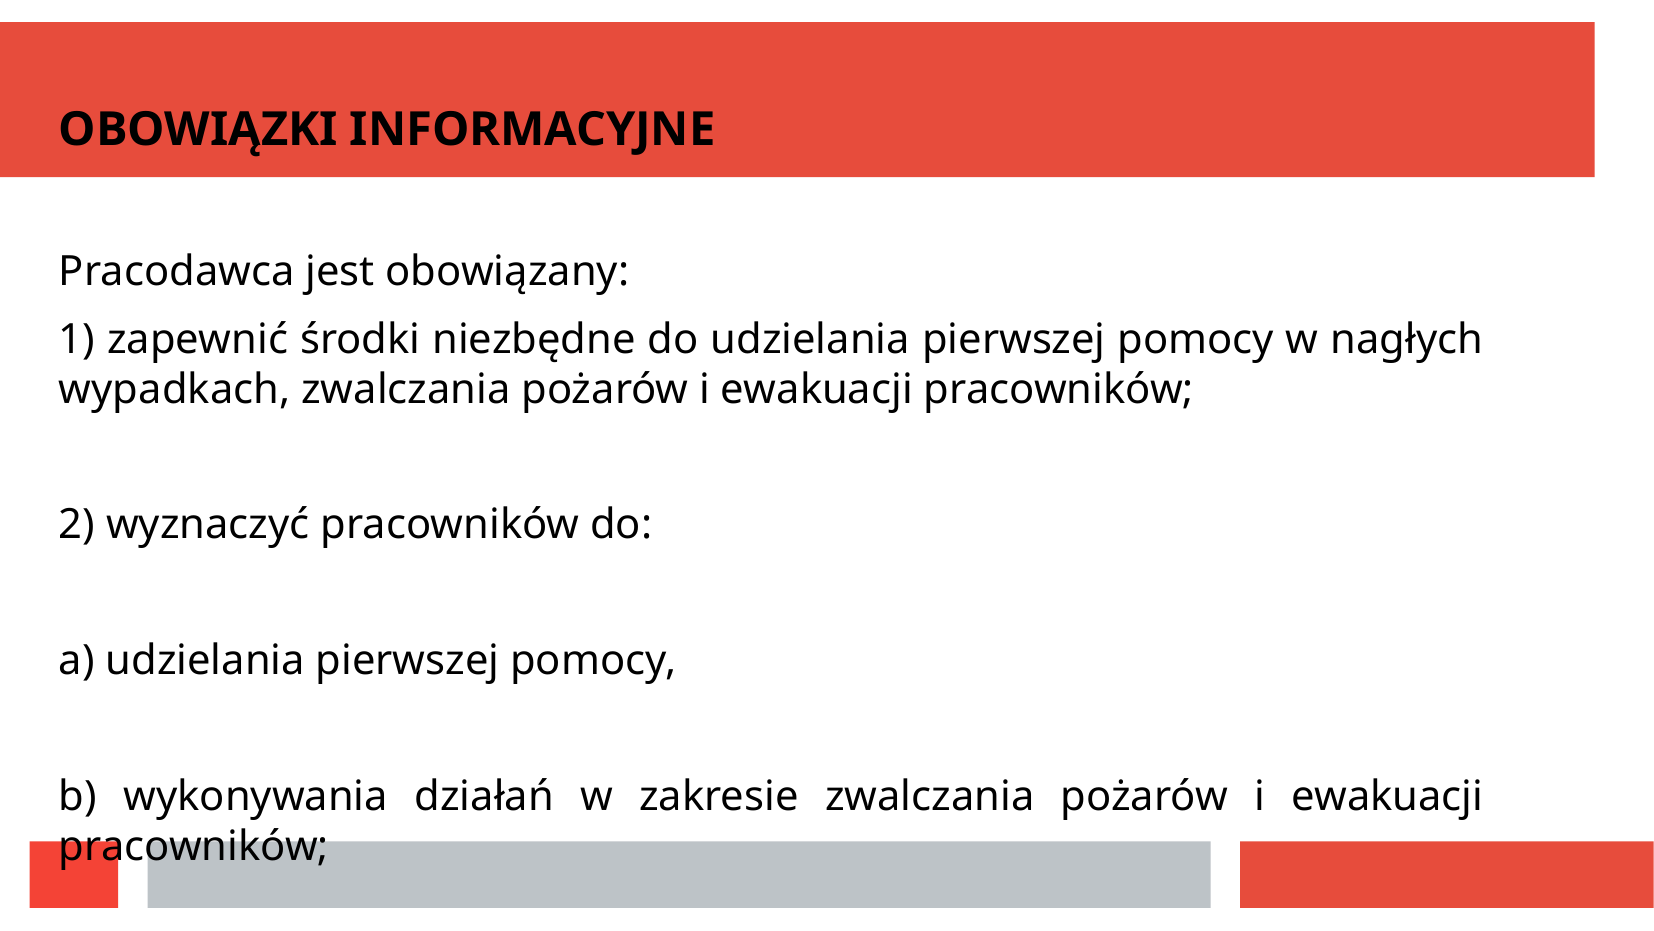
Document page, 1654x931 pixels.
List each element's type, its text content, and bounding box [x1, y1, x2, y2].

subtitle Pracodawca jest obowiązany: 1) zapewnić środki niezbędne do udzielania pierwszej pomocy w nagłych wypadkach, zwalczania pożarów i ewakuacji pracowników; 2) wyznaczyć pracowników do: a) udzielania pierwszej pomocy, b) wykonywania działań w zakresie zwalczania pożarów i ewakuacji pracowników; [59, 243, 1565, 820]
title OBOWIĄZKI INFORMACYJNE [59, 44, 1595, 156]
